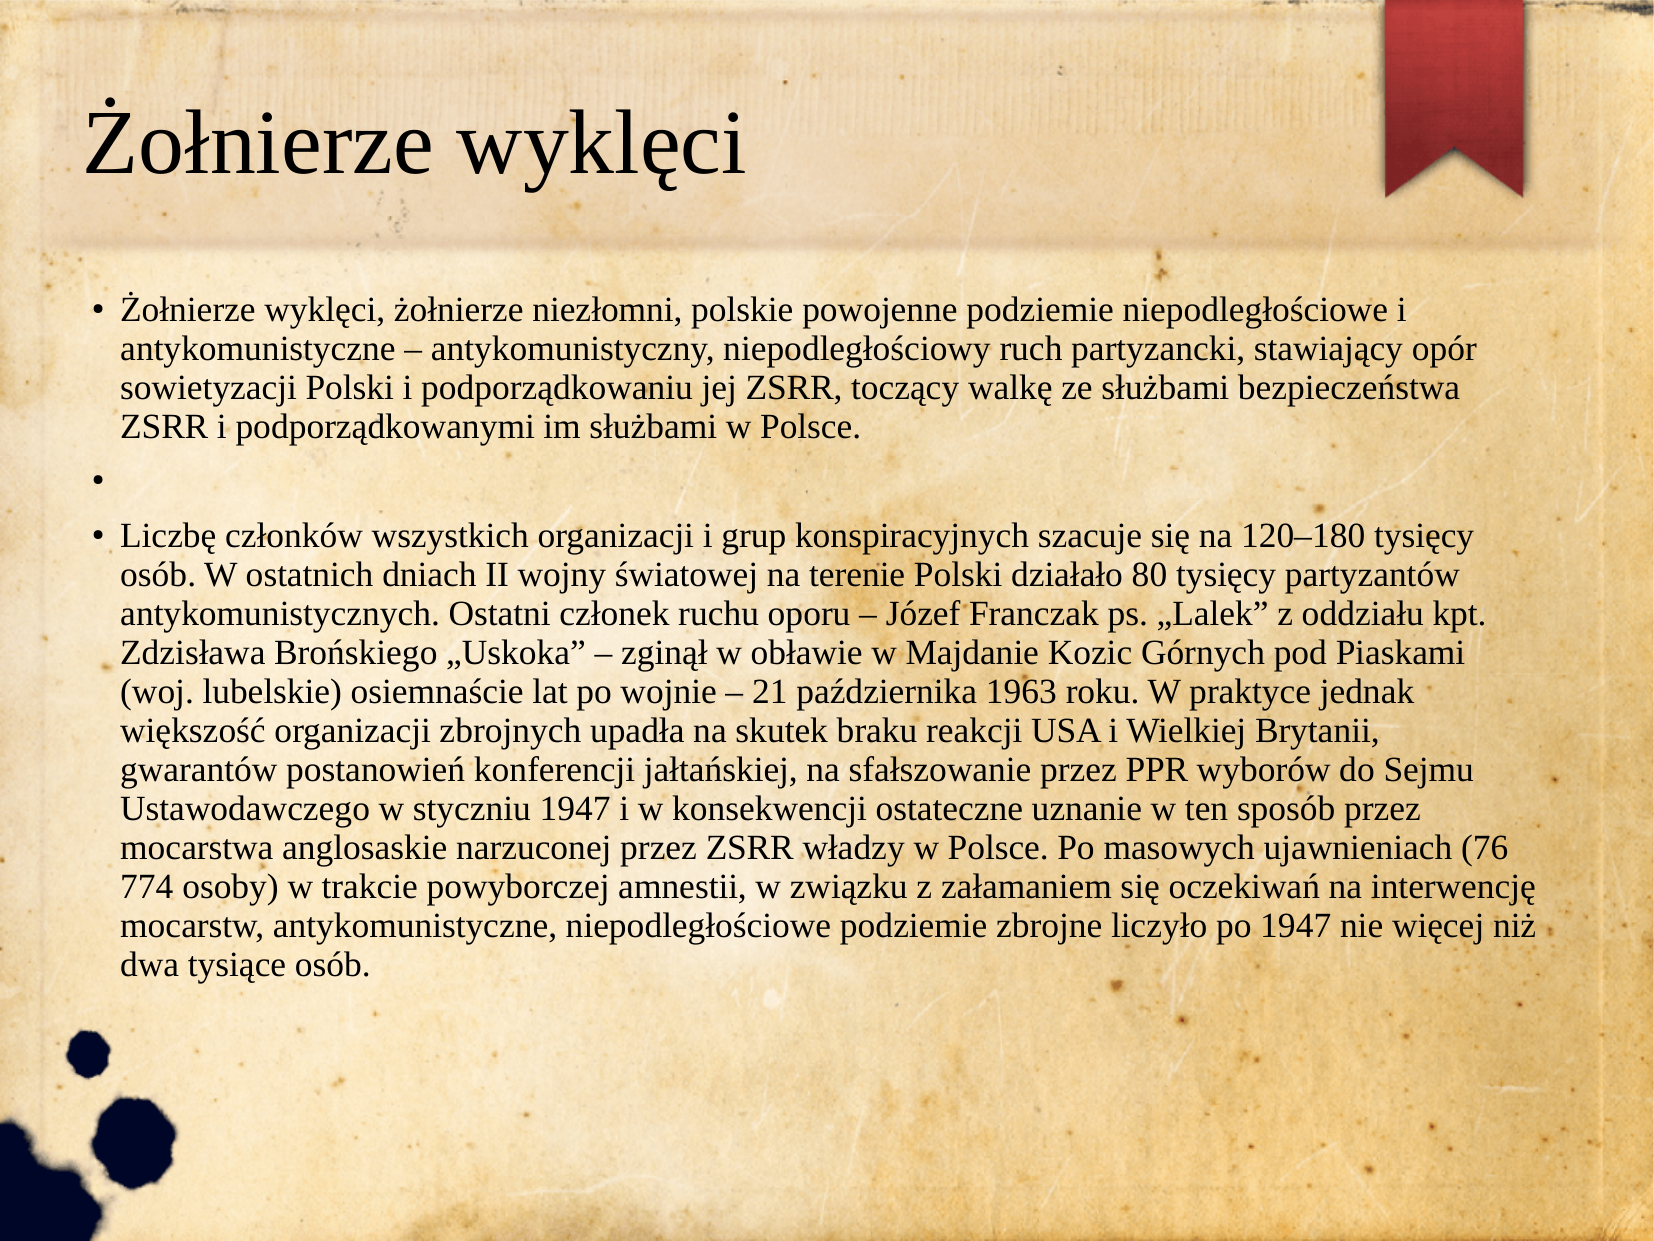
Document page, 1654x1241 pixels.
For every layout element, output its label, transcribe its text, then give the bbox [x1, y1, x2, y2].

picture [0, 0, 1654, 1241]
list Żołnierze wyklęci, żołnierze niezłomni, polskie powojenne podziemie niepodległościowe i antykomunistyczne – antykomunistyczny, niepodległościowy ruch partyzancki, stawiający opór sowietyzacji Polski i podporządkowaniu jej ZSRR, toczący walkę ze służbami bezpieczeństwa ZSRR i podporządkowanymi im służbami w Polsce. Liczbę członków wszystkich organizacji i grup konspiracyjnych szacuje się na 120–180 tysięcy osób. W ostatnich dniach II wojny światowej na terenie Polski działało 80 tysięcy partyzantów antykomunistycznych. Ostatni członek ruchu oporu – Józef Franczak ps. „Lalek” z oddziału kpt. Zdzisława Brońskiego „Uskoka” – zginął w obławie w Majdanie Kozic Górnych pod Piaskami (woj. lubelskie) osiemnaście lat po wojnie – 21 października 1963 roku. W praktyce jednak większość organizacji zbrojnych upadła na skutek braku reakcji USA i Wielkiej Brytanii, gwarantów postanowień konferencji jałtańskiej, na sfałszowanie przez PPR wyborów do Sejmu Ustawodawczego w styczniu 1947 i w konsekwencji ostateczne uznanie w ten sposób przez mocarstwa anglosaskie narzuconej przez ZSRR władzy w Polsce. Po masowych ujawnieniach (76 774 osoby) w trakcie powyborczej amnestii, w związku z załamaniem się oczekiwań na interwencję mocarstw, antykomunistyczne, niepodległościowe podziemie zbrojne liczyło po 1947 nie więcej niż dwa tysiące osób. [82, 290, 1538, 1010]
title Żołnierze wyklęci [82, 49, 1347, 237]
